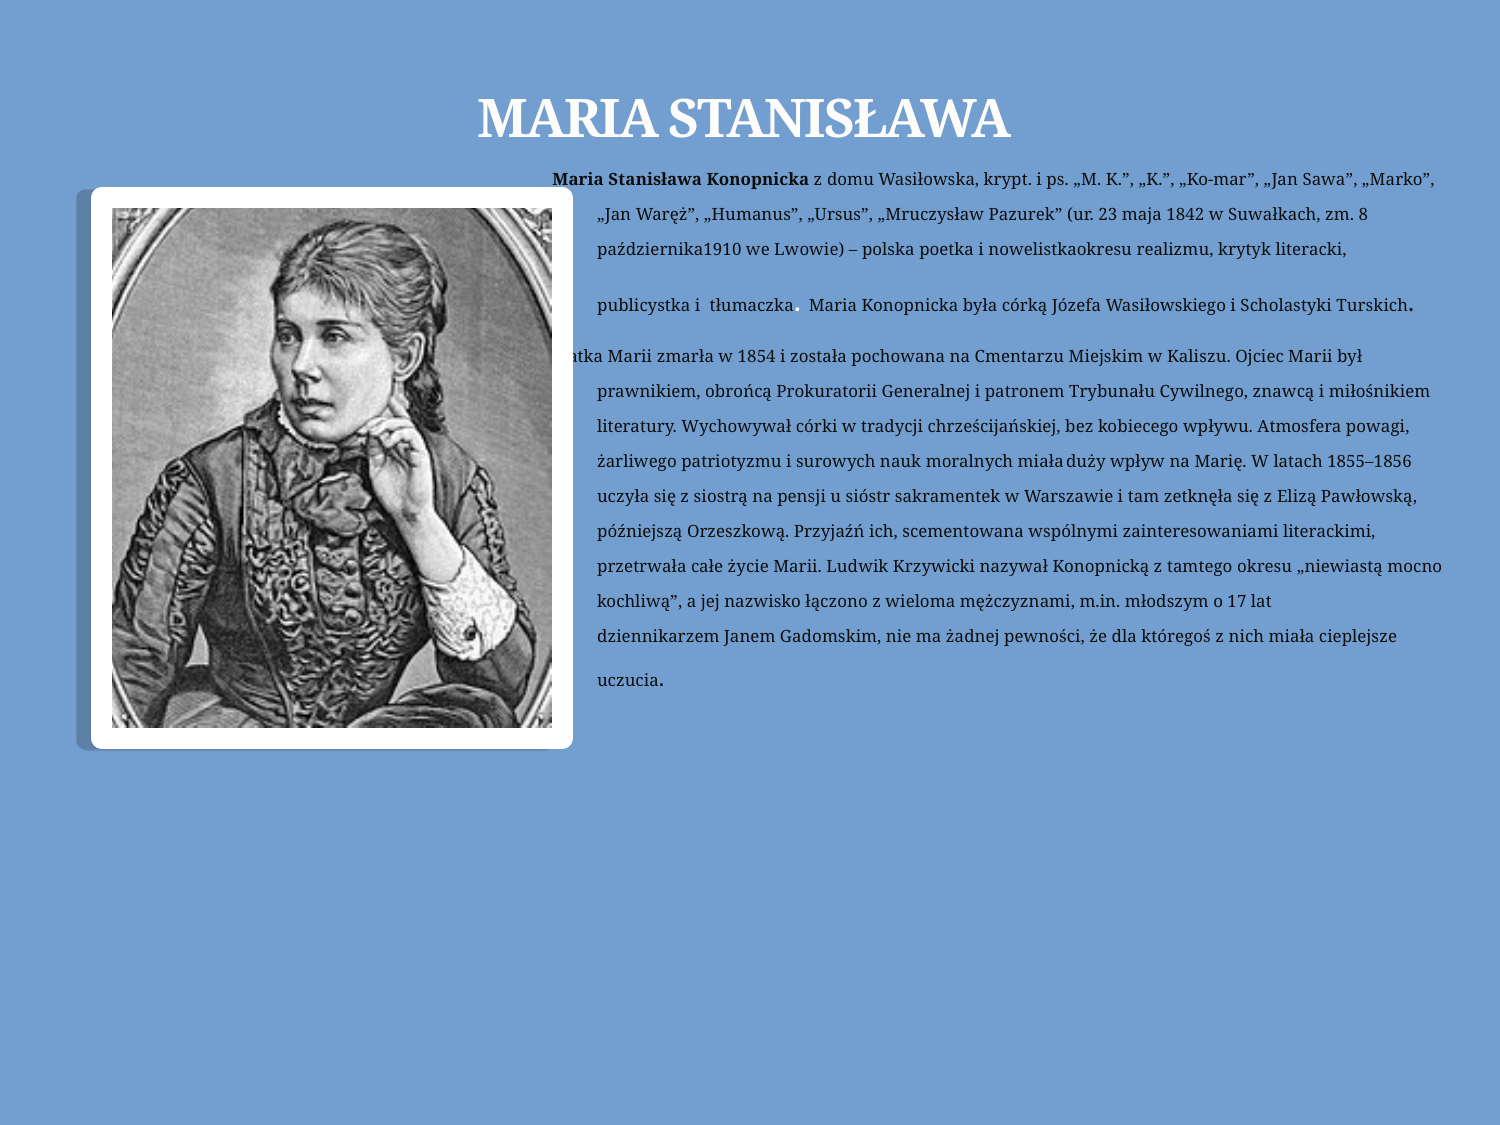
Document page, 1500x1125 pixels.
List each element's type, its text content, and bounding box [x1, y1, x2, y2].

list Maria Stanisława Konopnicka z domu Wasiłowska, krypt. i ps. „M. K.”, „K.”, „Ko-mar”, „Jan Sawa”, „Marko”, „Jan Waręż”, „Humanus”, „Ursus”, „Mruczysław Pazurek” (ur. 23 maja 1842 w Suwałkach, zm. 8 października1910 we Lwowie) – polska poetka i nowelistkaokresu realizmu, krytyk literacki, publicystka i tłumaczka. Maria Konopnicka była córką Józefa Wasiłowskiego i Scholastyki Turskich. Matka Marii zmarła w 1854 i została pochowana na Cmentarzu Miejskim w Kaliszu. Ojciec Marii był prawnikiem, obrońcą Prokuratorii Generalnej i patronem Trybunału Cywilnego, znawcą i miłośnikiem literatury. Wychowywał córki w tradycji chrześcijańskiej, bez kobiecego wpływu. Atmosfera powagi, żarliwego patriotyzmu i surowych nauk moralnych miała duży wpływ na Marię. W latach 1855–1856 uczyła się z siostrą na pensji u sióstr sakramentek w Warszawie i tam zetknęła się z Elizą Pawłowską, późniejszą Orzeszkową. Przyjaźń ich, scementowana wspólnymi zainteresowaniami literackimi, przetrwała całe życie Marii. Ludwik Krzywicki nazywał Konopnicką z tamtego okresu „niewiastą mocno kochliwą”, a jej nazwisko łączono z wieloma mężczyznami, m.in. młodszym o 17 lat dziennikarzem Janem Gadomskim, nie ma żadnej pewności, że dla któregoś z nich miała cieplejsze uczucia. [537, 149, 1459, 1094]
title MARIA STANISŁAWA [75, 24, 1425, 225]
picture [112, 208, 552, 728]
